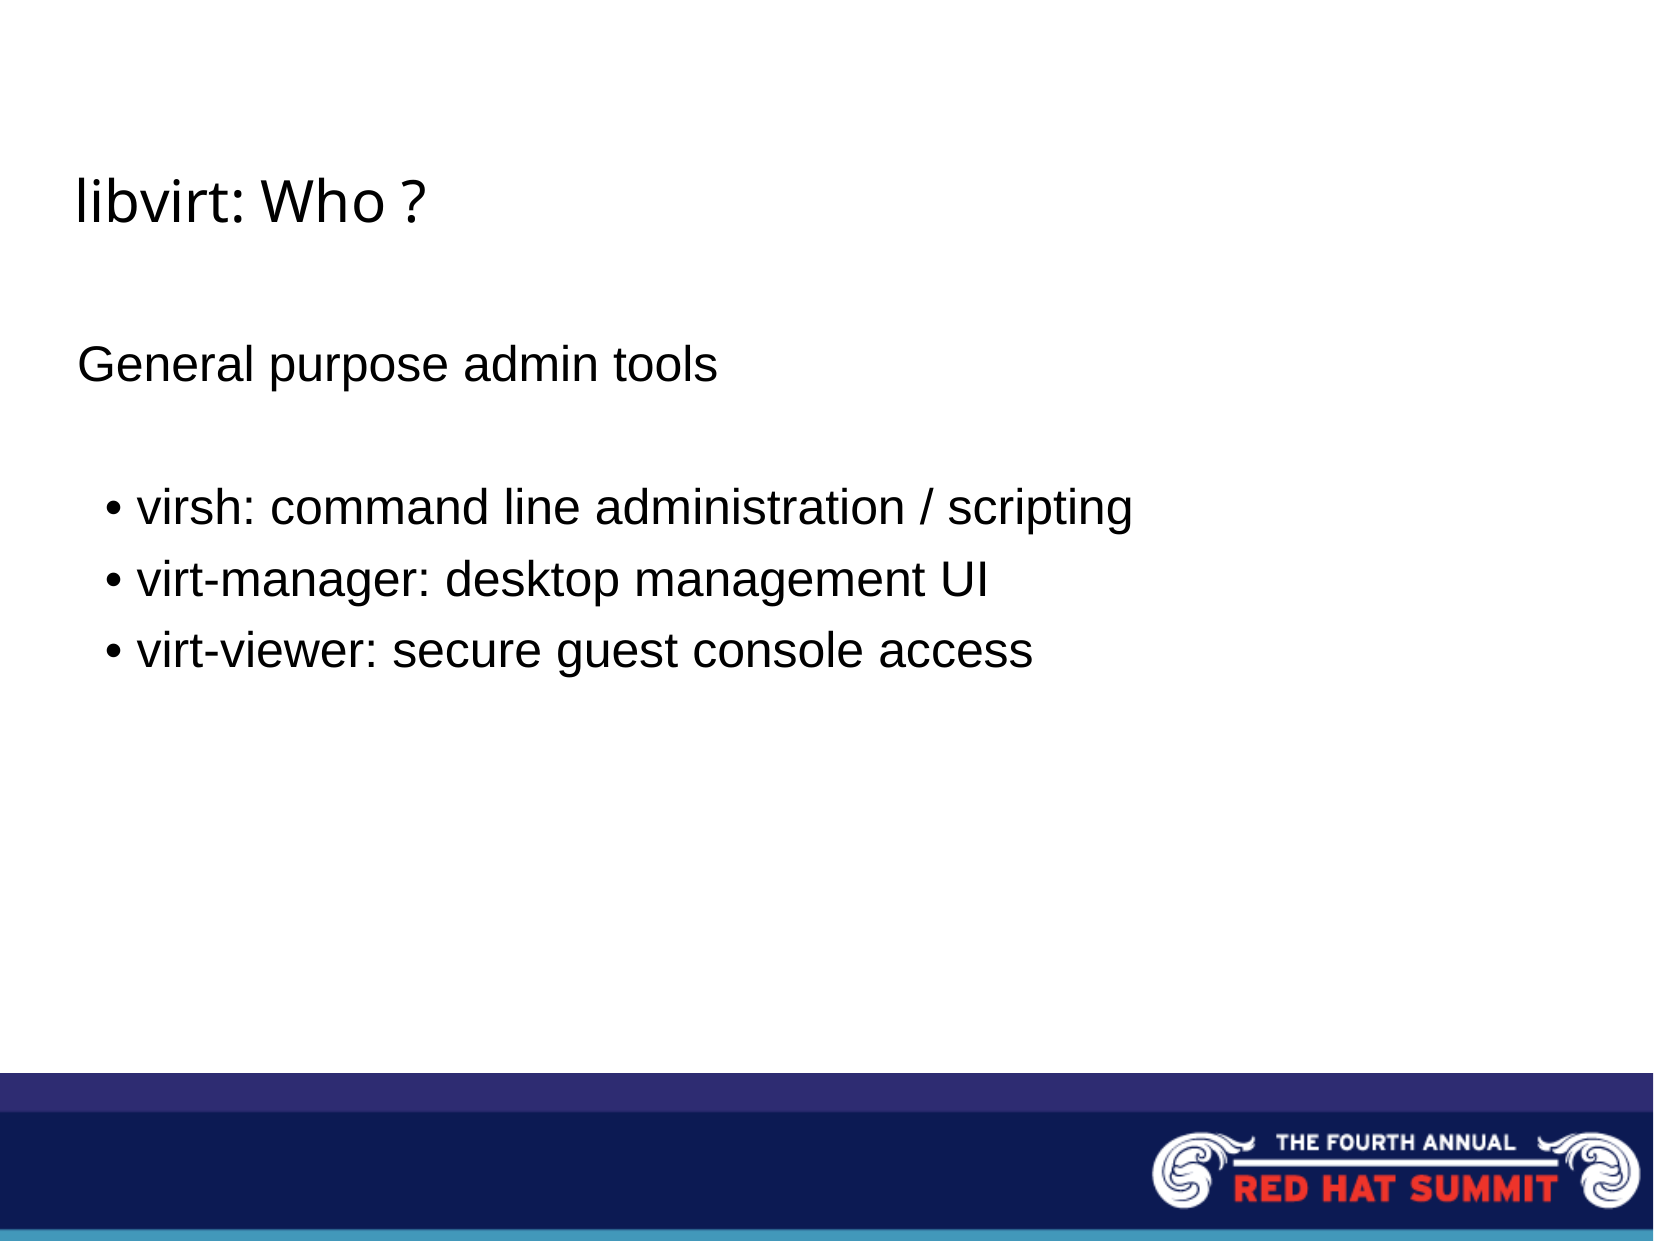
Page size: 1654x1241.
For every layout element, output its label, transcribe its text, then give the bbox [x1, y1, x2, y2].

picture [0, 1073, 1654, 1241]
list General purpose admin tools • virsh: command line administration / scripting • virt-manager: desktop management UI • virt-viewer: secure guest console access [77, 264, 1500, 1174]
title libvirt: Who ? [74, 140, 1506, 259]
